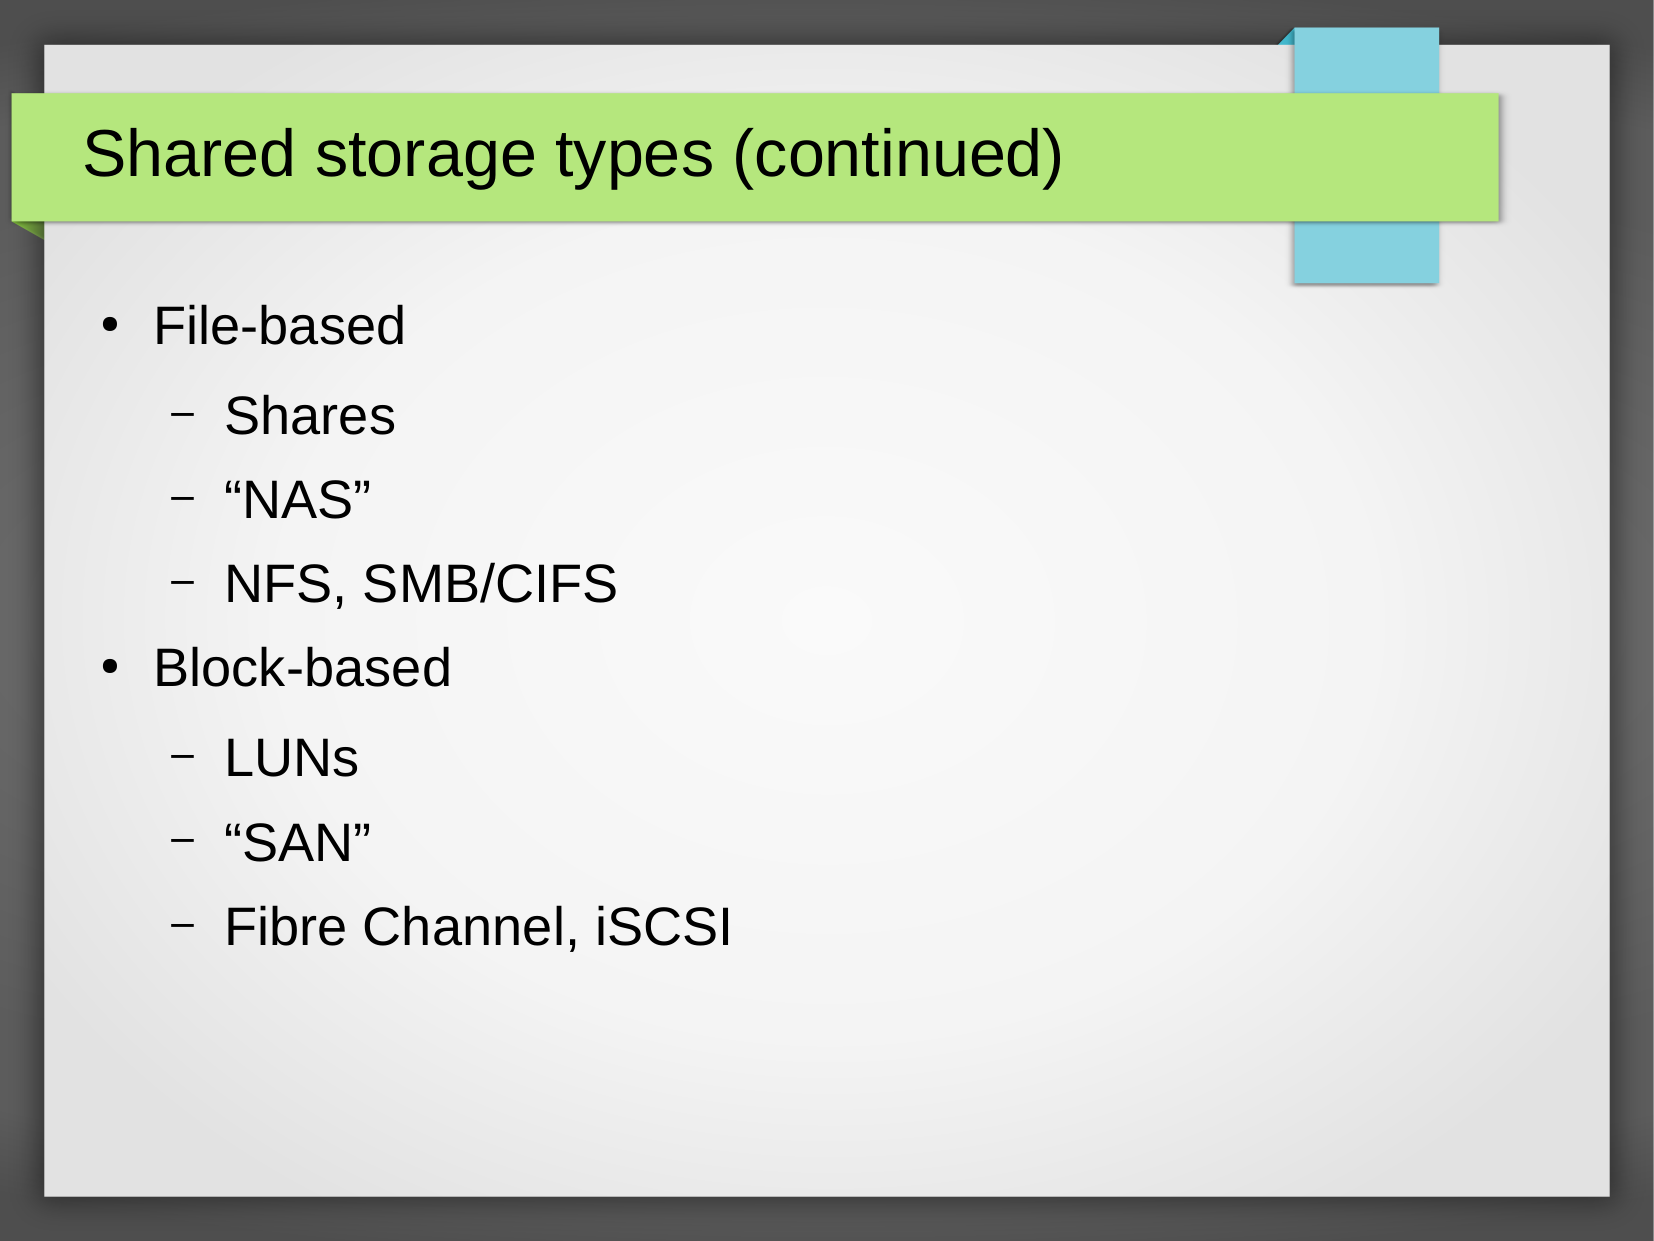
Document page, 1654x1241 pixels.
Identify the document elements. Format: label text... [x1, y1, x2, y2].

picture [0, 0, 1654, 1241]
list File-based Shares “NAS” NFS, SMB/CIFS Block-based LUNs “SAN” Fibre Channel, iSCSI [82, 295, 1571, 1015]
title Shared storage types (continued) [82, 94, 1264, 213]
